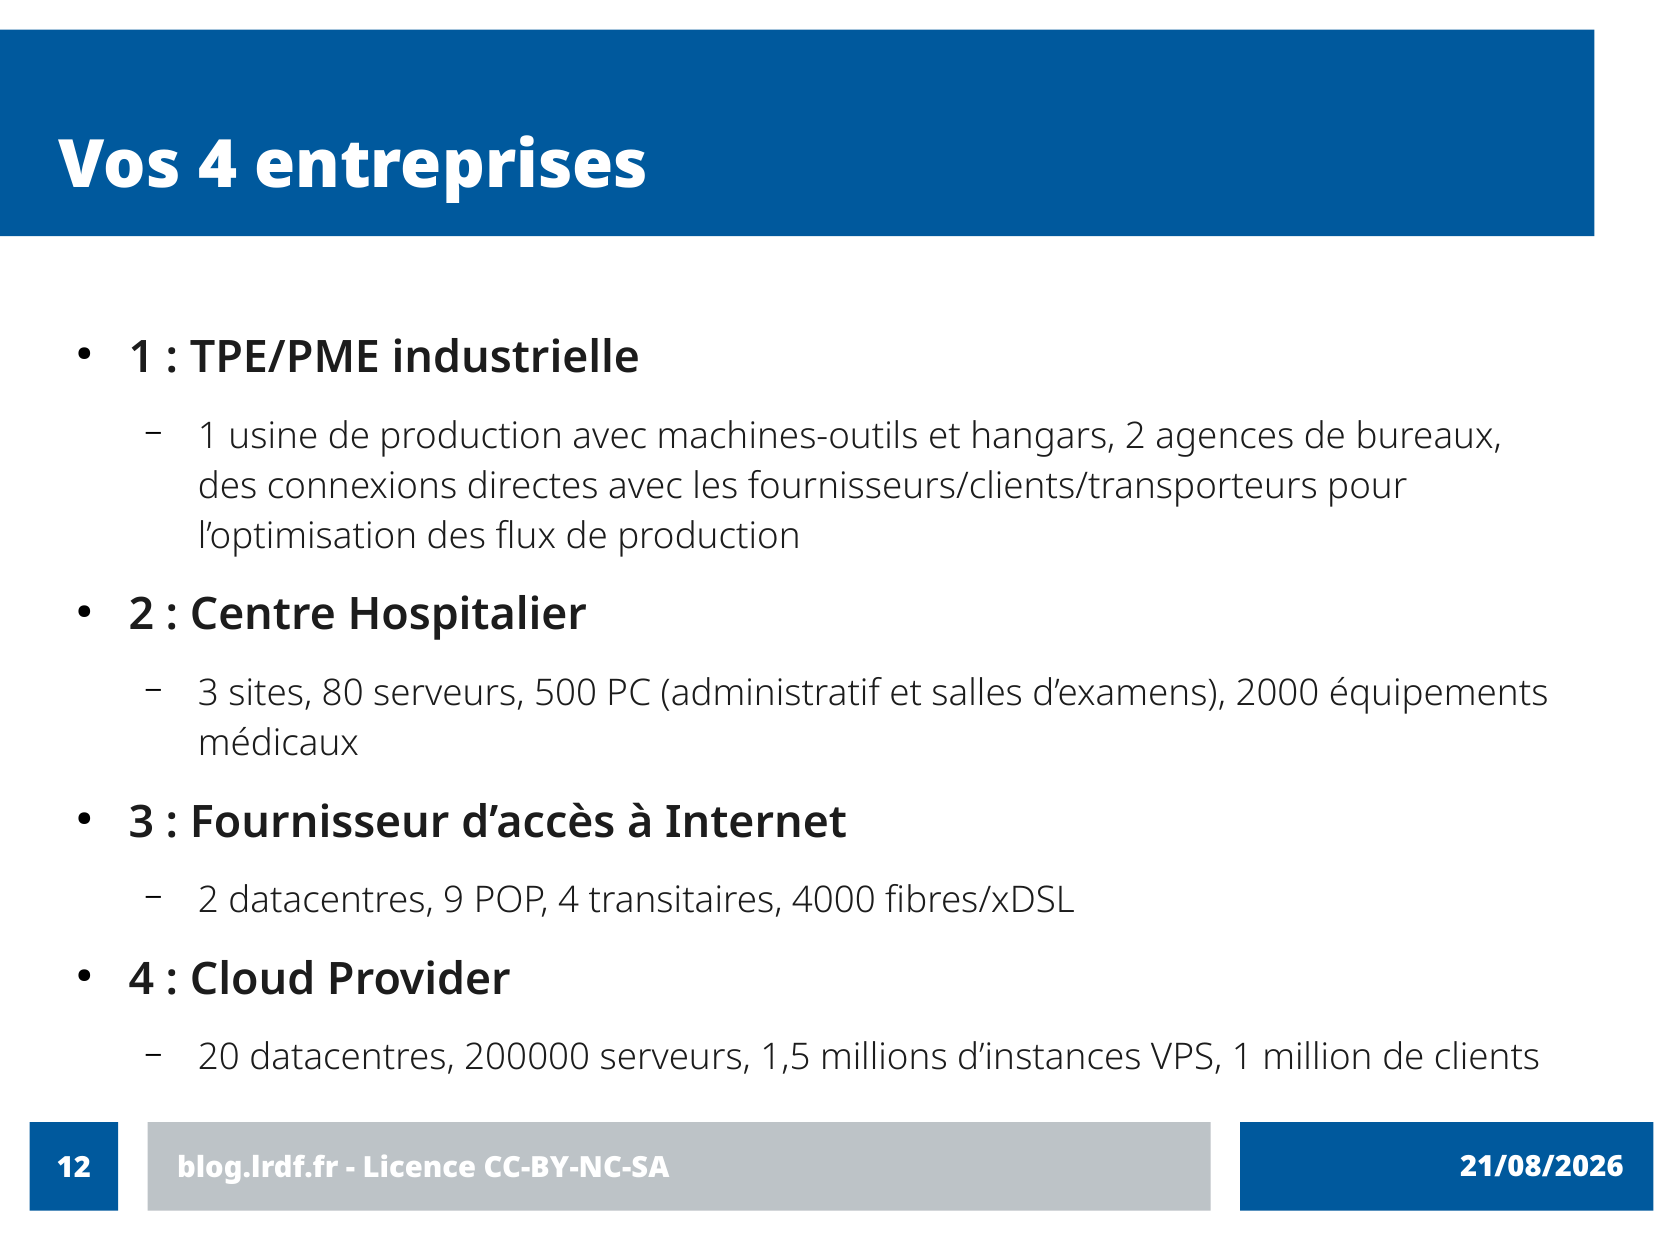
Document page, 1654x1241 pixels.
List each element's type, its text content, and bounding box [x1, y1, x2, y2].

title Vos 4 entreprises [59, 59, 1595, 207]
list 1 : TPE/PME industrielle 1 usine de production avec machines-outils et hangars, 2 agences de bureaux, des connexions directes avec les fournisseurs/clients/transporteurs pour l’optimisation des flux de production 2 : Centre Hospitalier 3 sites, 80 serveurs, 500 PC (administratif et salles d’examens), 2000 équipements médicaux 3 : Fournisseur d’accès à Internet 2 datacentres, 9 POP, 4 transitaires, 4000 fibres/xDSL 4 : Cloud Provider 20 datacentres, 200000 serveurs, 1,5 millions d’instances VPS, 1 million de clients [59, 324, 1565, 1093]
